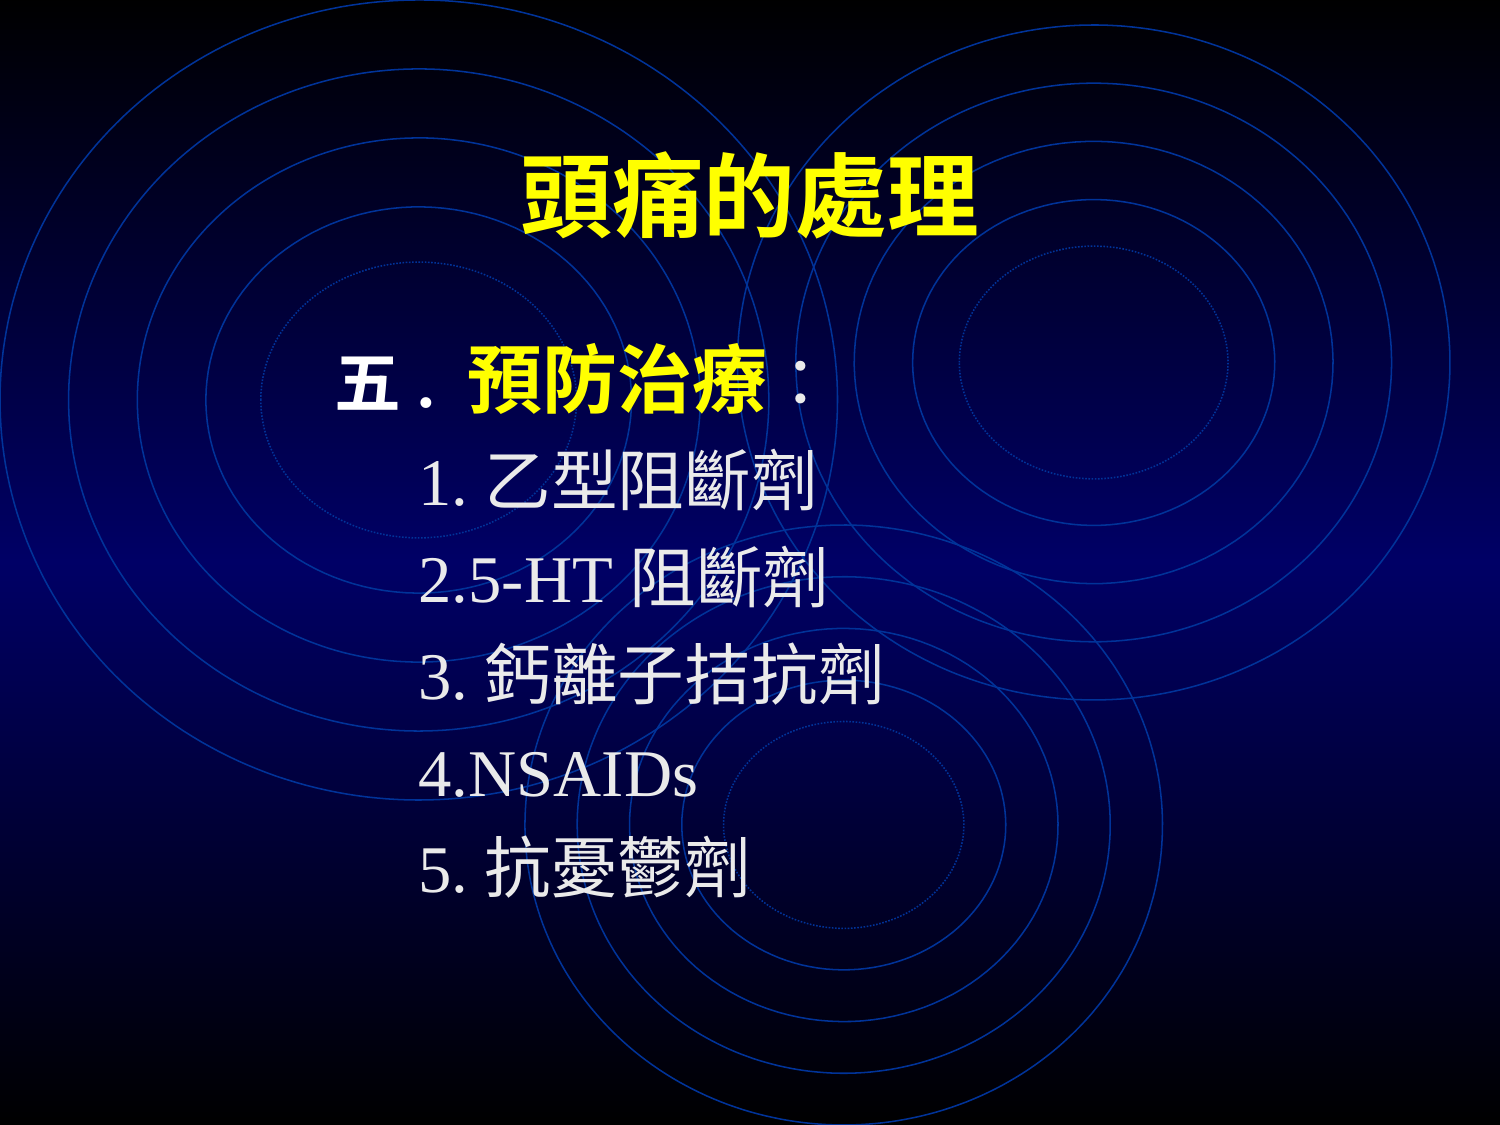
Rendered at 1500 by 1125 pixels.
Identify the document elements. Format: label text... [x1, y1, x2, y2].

title 頭痛的處理 [112, 99, 1388, 288]
list 五. 預防治療： 1.乙型阻斷劑 2.5-HT阻斷劑 3.鈣離子拮抗劑 4.NSAIDs 5.抗憂鬱劑 [112, 324, 1388, 1000]
